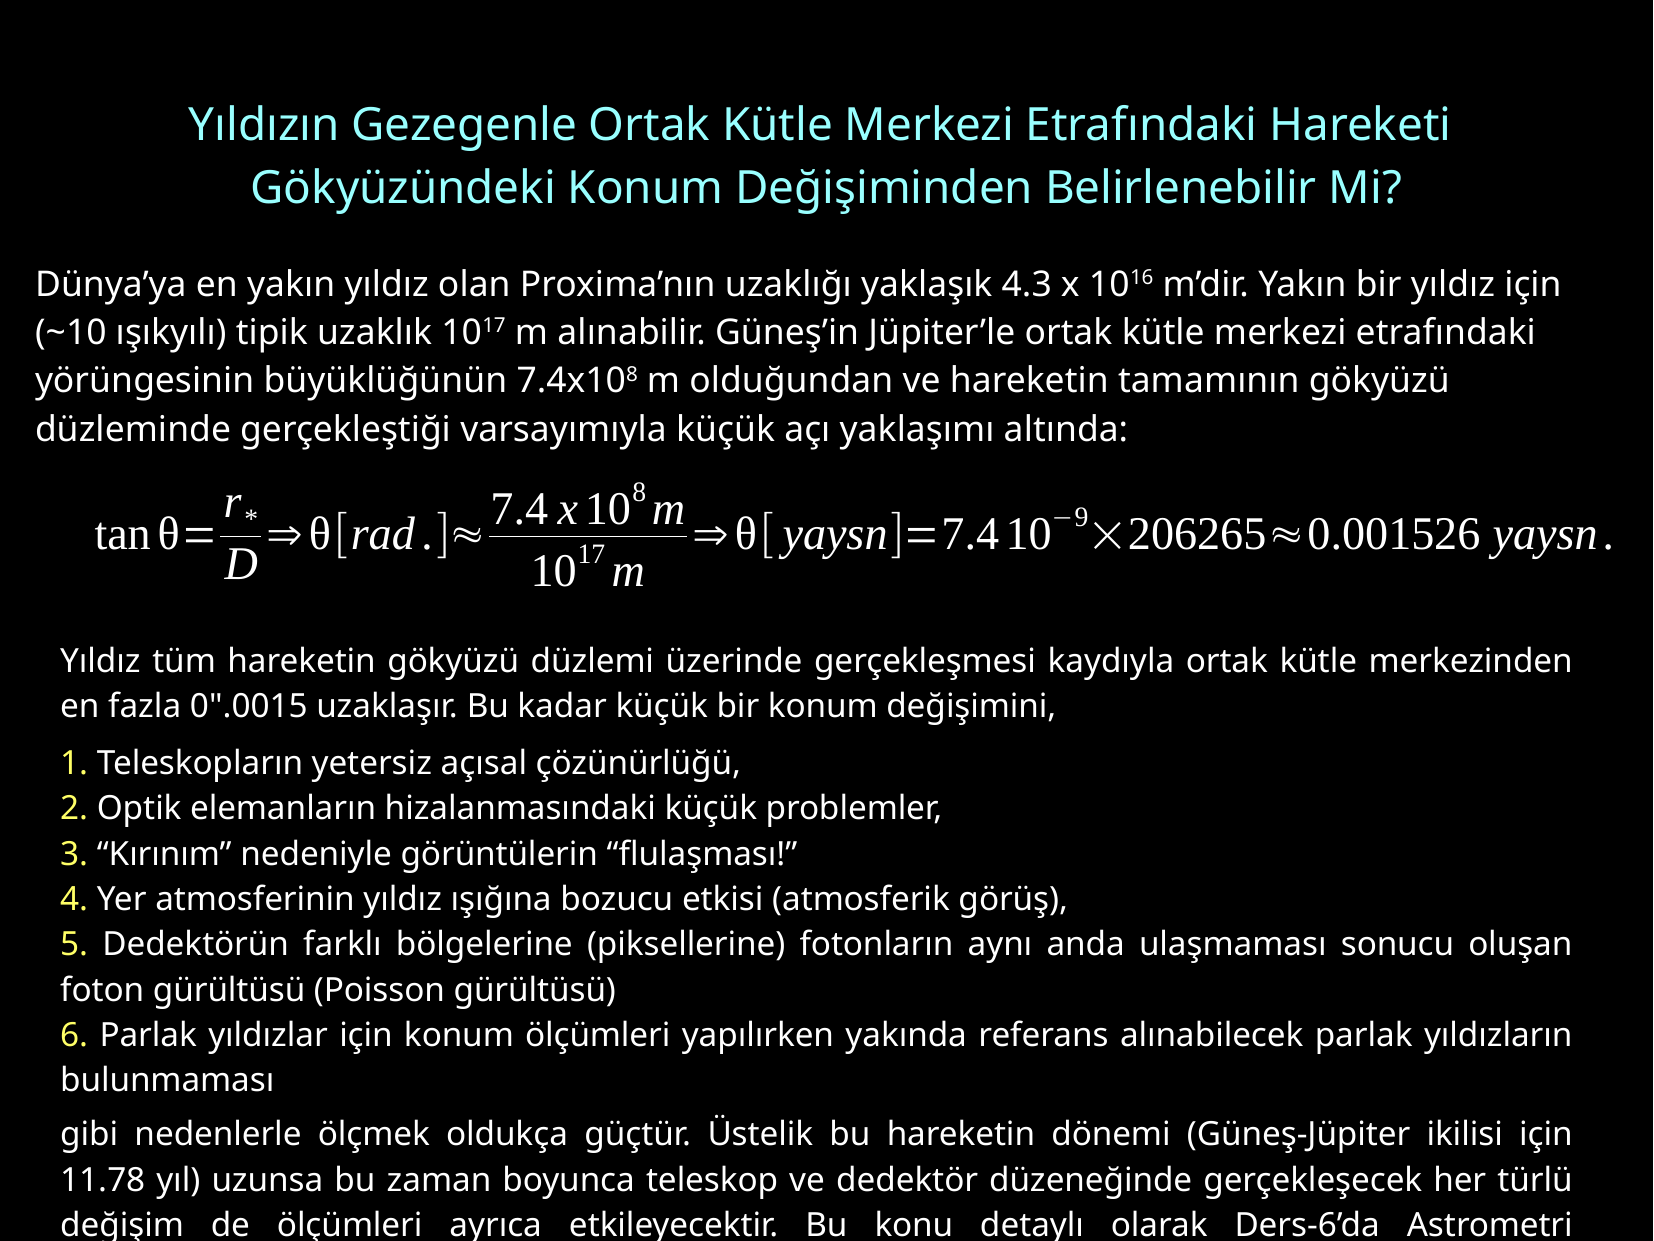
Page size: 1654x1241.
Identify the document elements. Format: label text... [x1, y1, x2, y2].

text_box Dünya’ya en yakın yıldız olan Proxima’nın uzaklığı yaklaşık 4.3 x 1016 m’dir. Yakın bir yıldız için (~10 ışıkyılı) tipik uzaklık 1017 m alınabilir. Güneş’in Jüpiter’le ortak kütle merkezi etrafındaki yörüngesinin büyüklüğünün 7.4x108 m olduğundan ve hareketin tamamının gökyüzü düzleminde gerçekleştiği varsayımıyla küçük açı yaklaşımı altında: [20, 250, 1633, 447]
title Yıldızın Gezegenle Ortak Kütle Merkezi Etrafındaki Hareketi Gökyüzündeki Konum Değişiminden Belirlenebilir Mi? [82, 87, 1571, 221]
chart [81, 475, 1626, 597]
text_box Yıldız tüm hareketin gökyüzü düzlemi üzerinde gerçekleşmesi kaydıyla ortak kütle merkezinden en fazla 0".0015 uzaklaşır. Bu kadar küçük bir konum değişimini, 1. Teleskopların yetersiz açısal çözünürlüğü, 2. Optik elemanların hizalanmasındaki küçük problemler, 3. “Kırınım” nedeniyle görüntülerin “flulaşması!” 4. Yer atmosferinin yıldız ışığına bozucu etkisi (atmosferik görüş), 5. Dedektörün farklı bölgelerine (piksellerine) fotonların aynı anda ulaşmaması sonucu oluşan foton gürültüsü (Poisson gürültüsü) 6. Parlak yıldızlar için konum ölçümleri yapılırken yakında referans alınabilecek parlak yıldızların bulunmaması gibi nedenlerle ölçmek oldukça güçtür. Üstelik bu hareketin dönemi (Güneş-Jüpiter ikilisi için 11.78 yıl) uzunsa bu zaman boyunca teleskop ve dedektör düzeneğinde gerçekleşecek her türlü değişim de ölçümleri ayrıca etkileyecektir. Bu konu detaylı olarak Ders-6’da Astrometri (Konumölçüm) Yöntemi başlığı altında işlenecktir. [45, 629, 1591, 1233]
